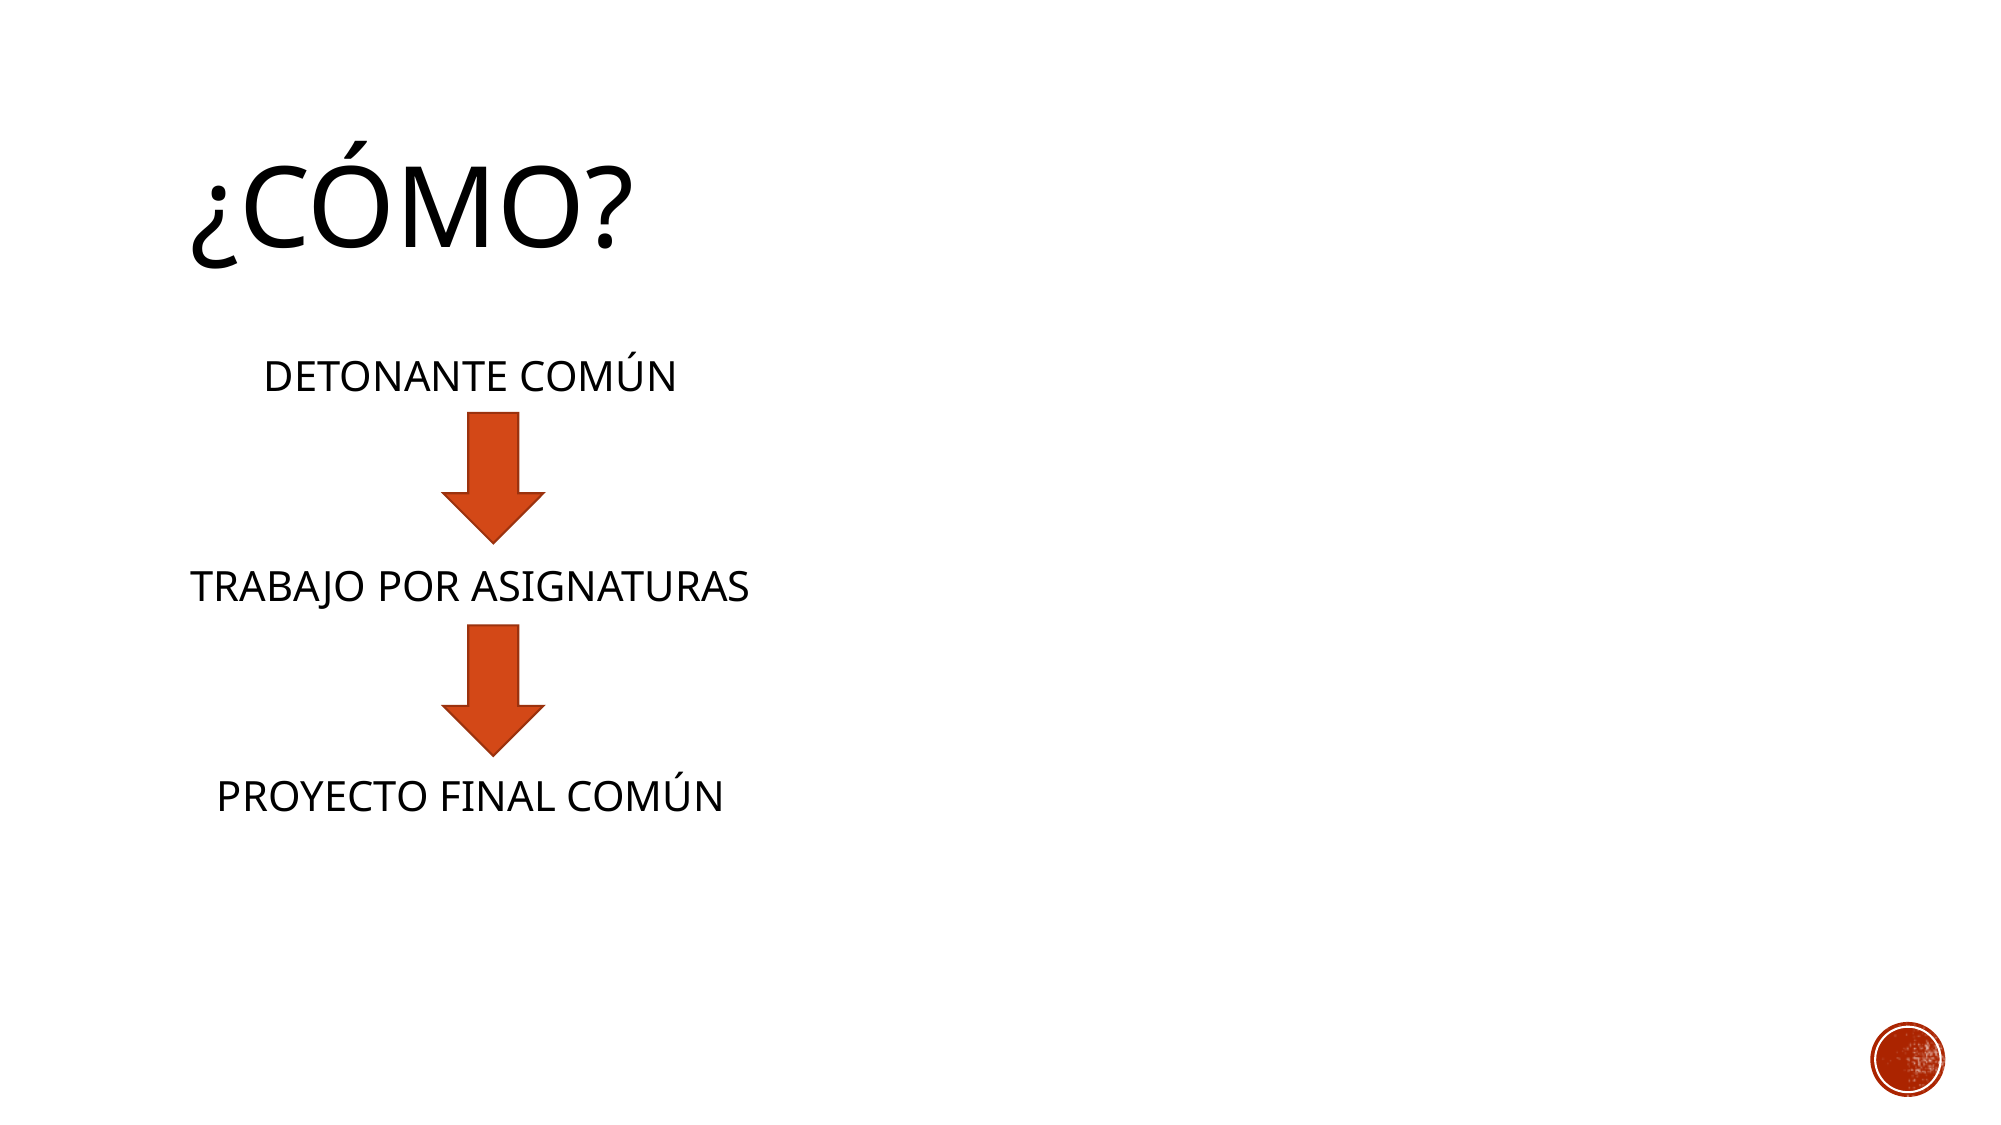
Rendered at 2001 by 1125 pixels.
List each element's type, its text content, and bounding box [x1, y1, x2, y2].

title ¿cómo? [175, 79, 1826, 344]
list DETONANTE COMÚN TRABAJO POR ASIGNATURAS PROYECTO FINAL COMÚN [175, 348, 1826, 1013]
text_box [443, 412, 544, 544]
text_box [443, 625, 544, 756]
picture [1870, 1021, 1946, 1097]
